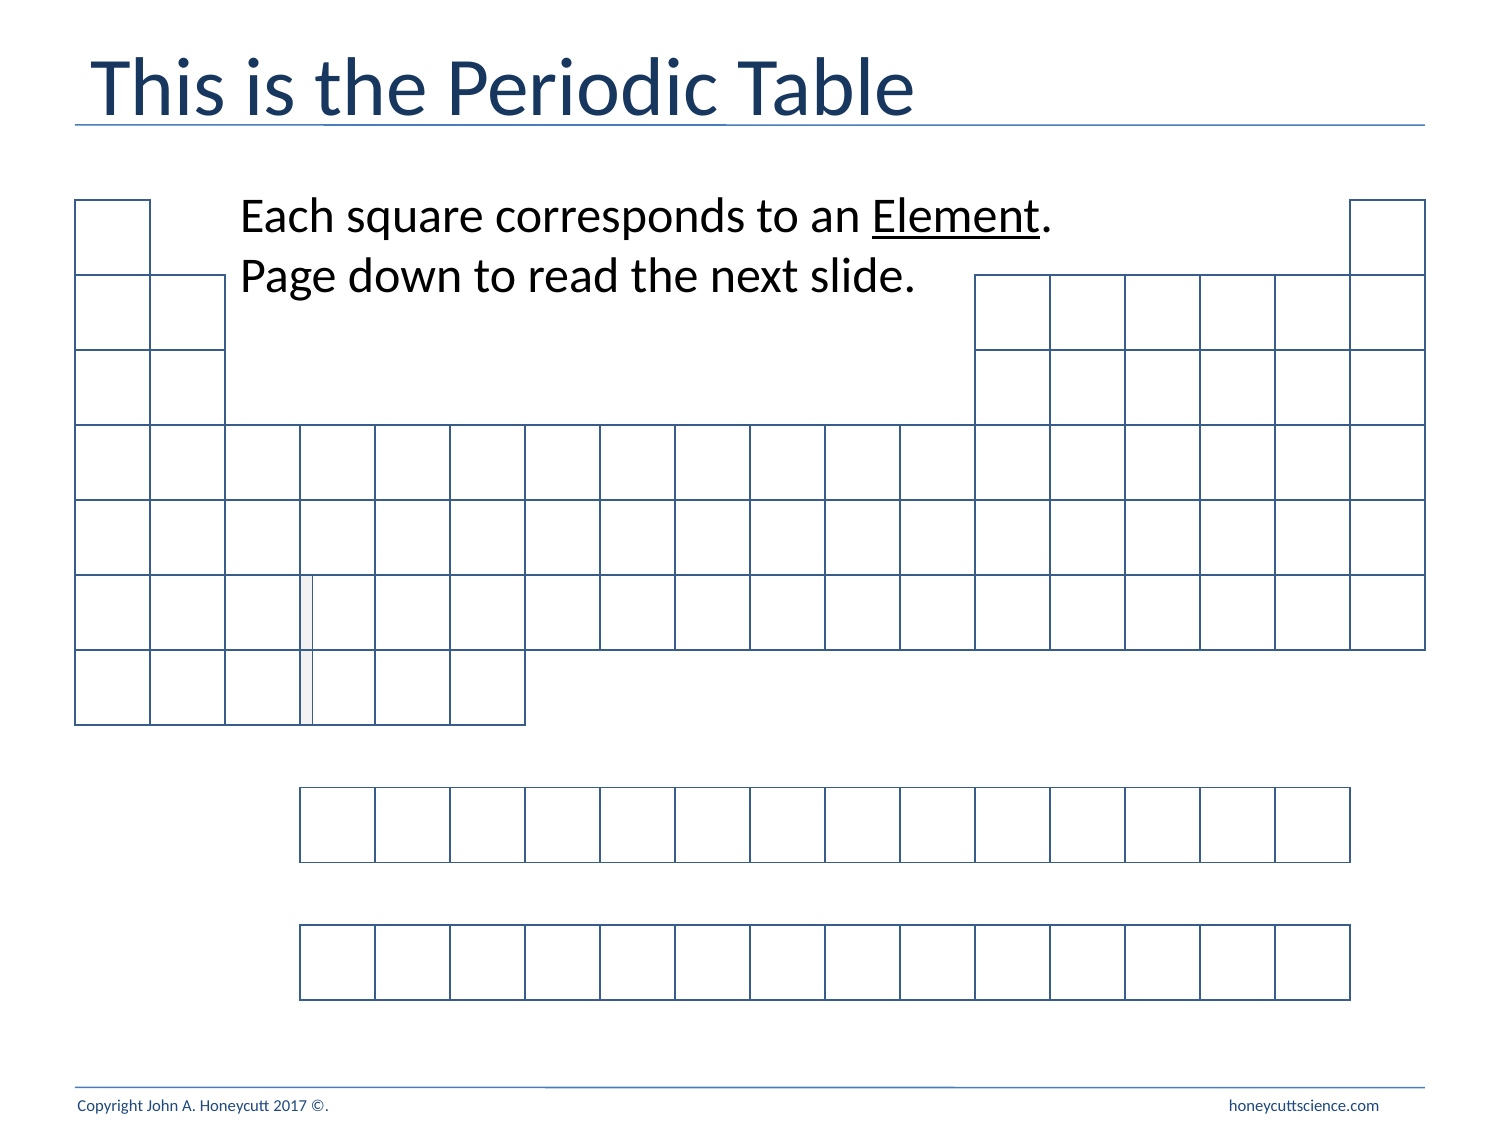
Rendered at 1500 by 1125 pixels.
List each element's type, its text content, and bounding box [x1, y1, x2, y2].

text_box Each square corresponds to an Element. Page down to read the next slide. [224, 174, 1138, 312]
title This is the Periodic Table [75, 45, 1425, 121]
